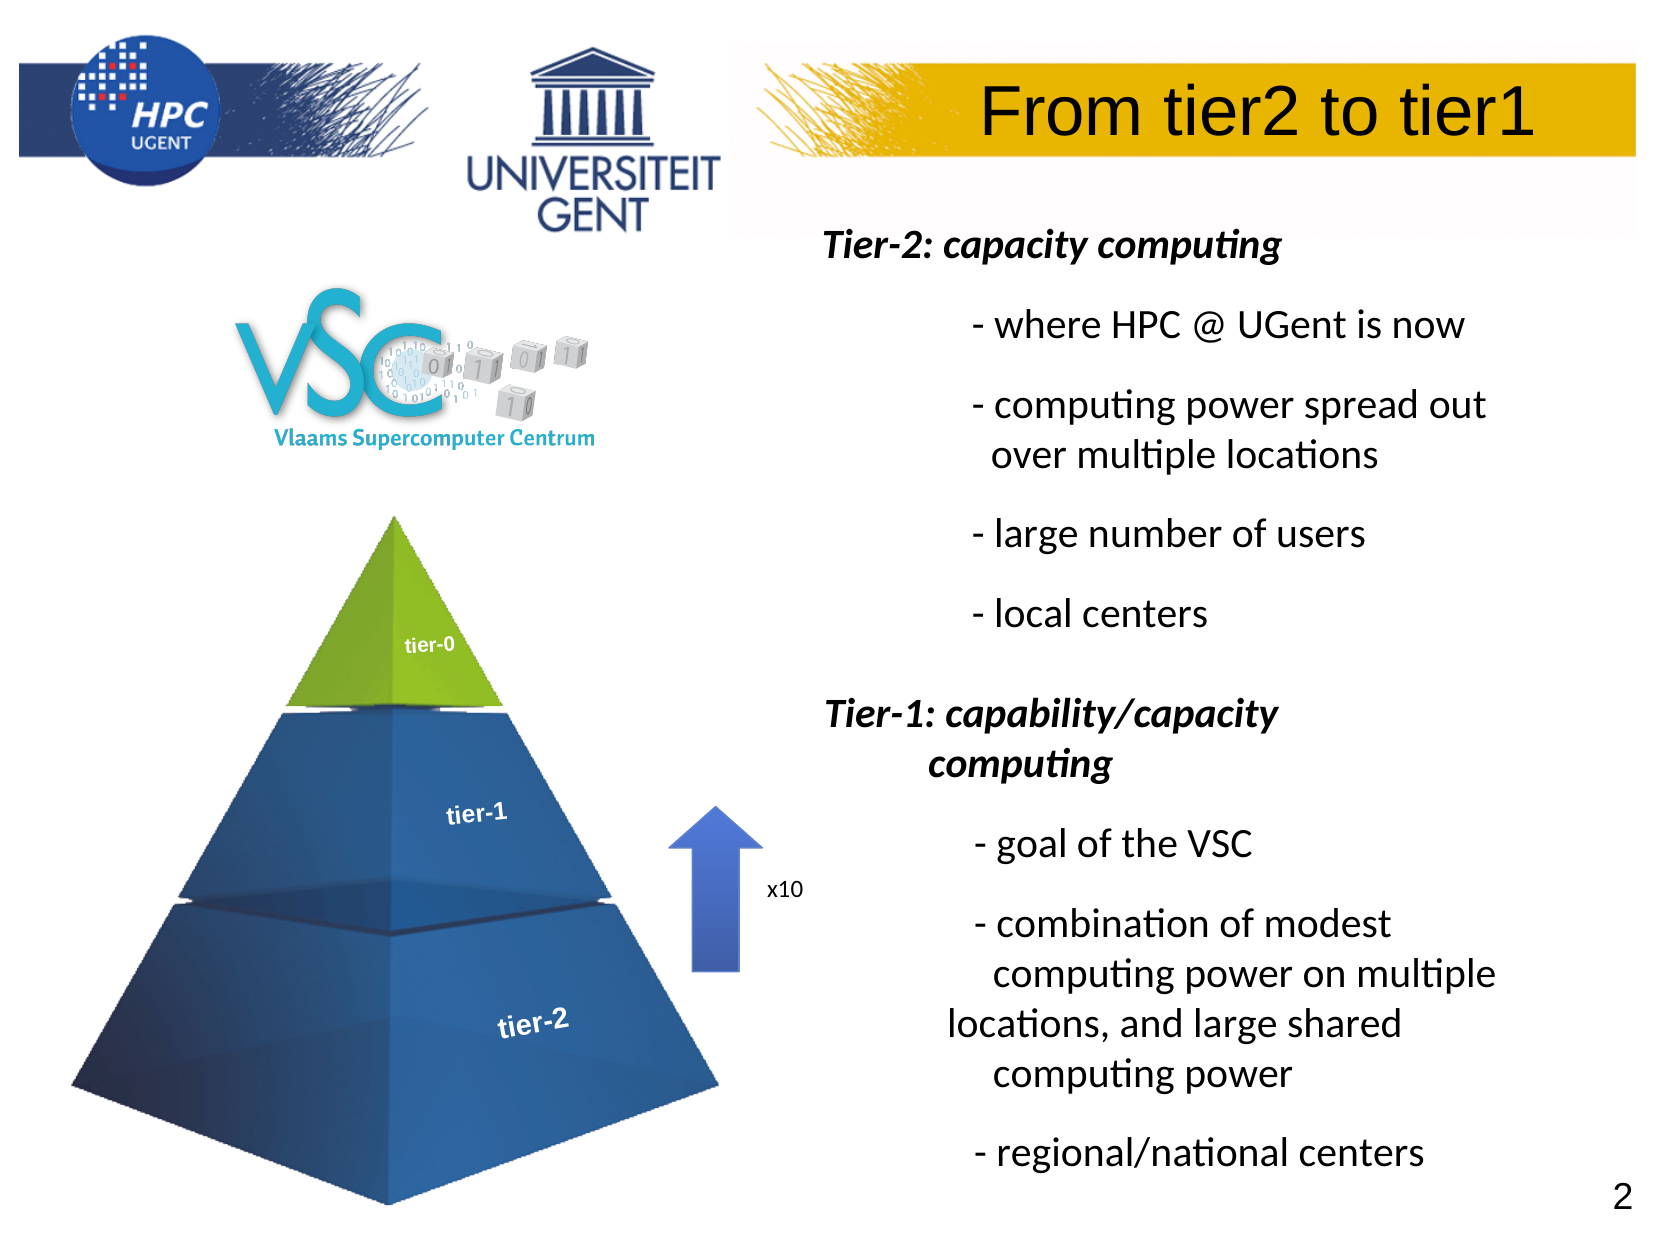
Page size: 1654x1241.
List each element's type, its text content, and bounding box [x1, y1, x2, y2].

picture [65, 511, 727, 1215]
text_box Tier-1: capability/capacity computing - goal of the VSC - combination of modest computing power on multiple locations, and large shared computing power - regional/national centers [771, 678, 1654, 1241]
text_box [727, 816, 763, 972]
text_box tier-1 [360, 780, 594, 848]
text_box tier-0 [314, 620, 546, 671]
text_box Tier-2: capacity computing - where HPC @ UGent is now - computing power spread out over multiple locations - large number of users - local centers [807, 209, 1654, 702]
text_box tier-2 [416, 980, 651, 1068]
picture [19, 8, 1636, 237]
title From tier2 to tier1 [904, 62, 1613, 156]
text_box x10 [752, 867, 866, 911]
picture [225, 278, 594, 451]
